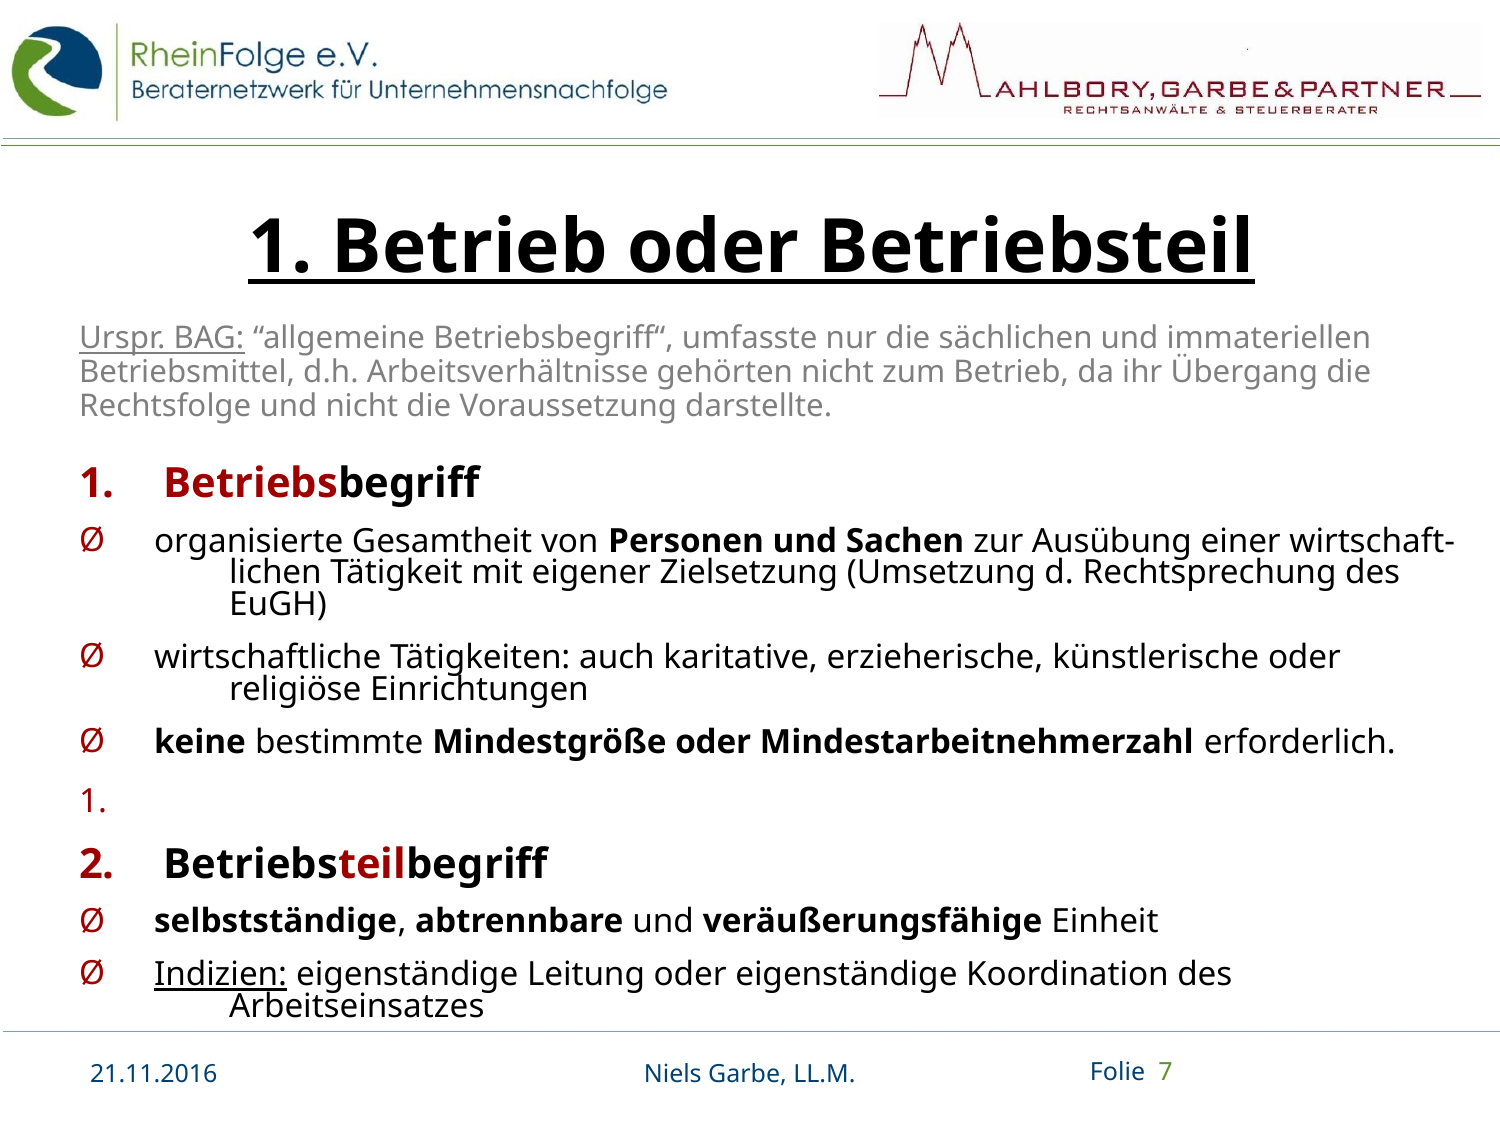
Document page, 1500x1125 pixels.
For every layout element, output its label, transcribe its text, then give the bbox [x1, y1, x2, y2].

text_box Betriebsbegriff organisierte Gesamtheit von Personen und Sachen zur Ausübung einer wirtschaft-lichen Tätigkeit mit eigener Zielsetzung (Umsetzung d. Rechtsprechung des EuGH) wirtschaftliche Tätigkeiten: auch karitative, erzieherische, künstlerische oder religiöse Einrichtungen keine bestimmte Mindestgröße oder Mindestarbeitnehmerzahl erforderlich. Betriebsteilbegriff selbstständige, abtrennbare und veräußerungsfähige Einheit Indizien: eigenständige Leitung oder eigenständige Koordination des Arbeitseinsatzes [64, 458, 1477, 1066]
text_box Urspr. BAG: “allgemeine Betriebsbegriff“, umfasste nur die sächlichen und immateriellen Betriebsmittel, d.h. Arbeitsverhältnisse gehörten nicht zum Betrieb, da ihr Übergang die Rechtsfolge und nicht die Voraussetzung darstellte. [64, 314, 1446, 453]
text_box Niels Garbe, LL.M. [512, 1066, 988, 1103]
text_box Folie ‹Nr.› [1074, 1066, 1426, 1103]
text_box 21.11.2016 [75, 1066, 426, 1103]
title 1. Betrieb oder Betriebsteil [76, 149, 1427, 314]
